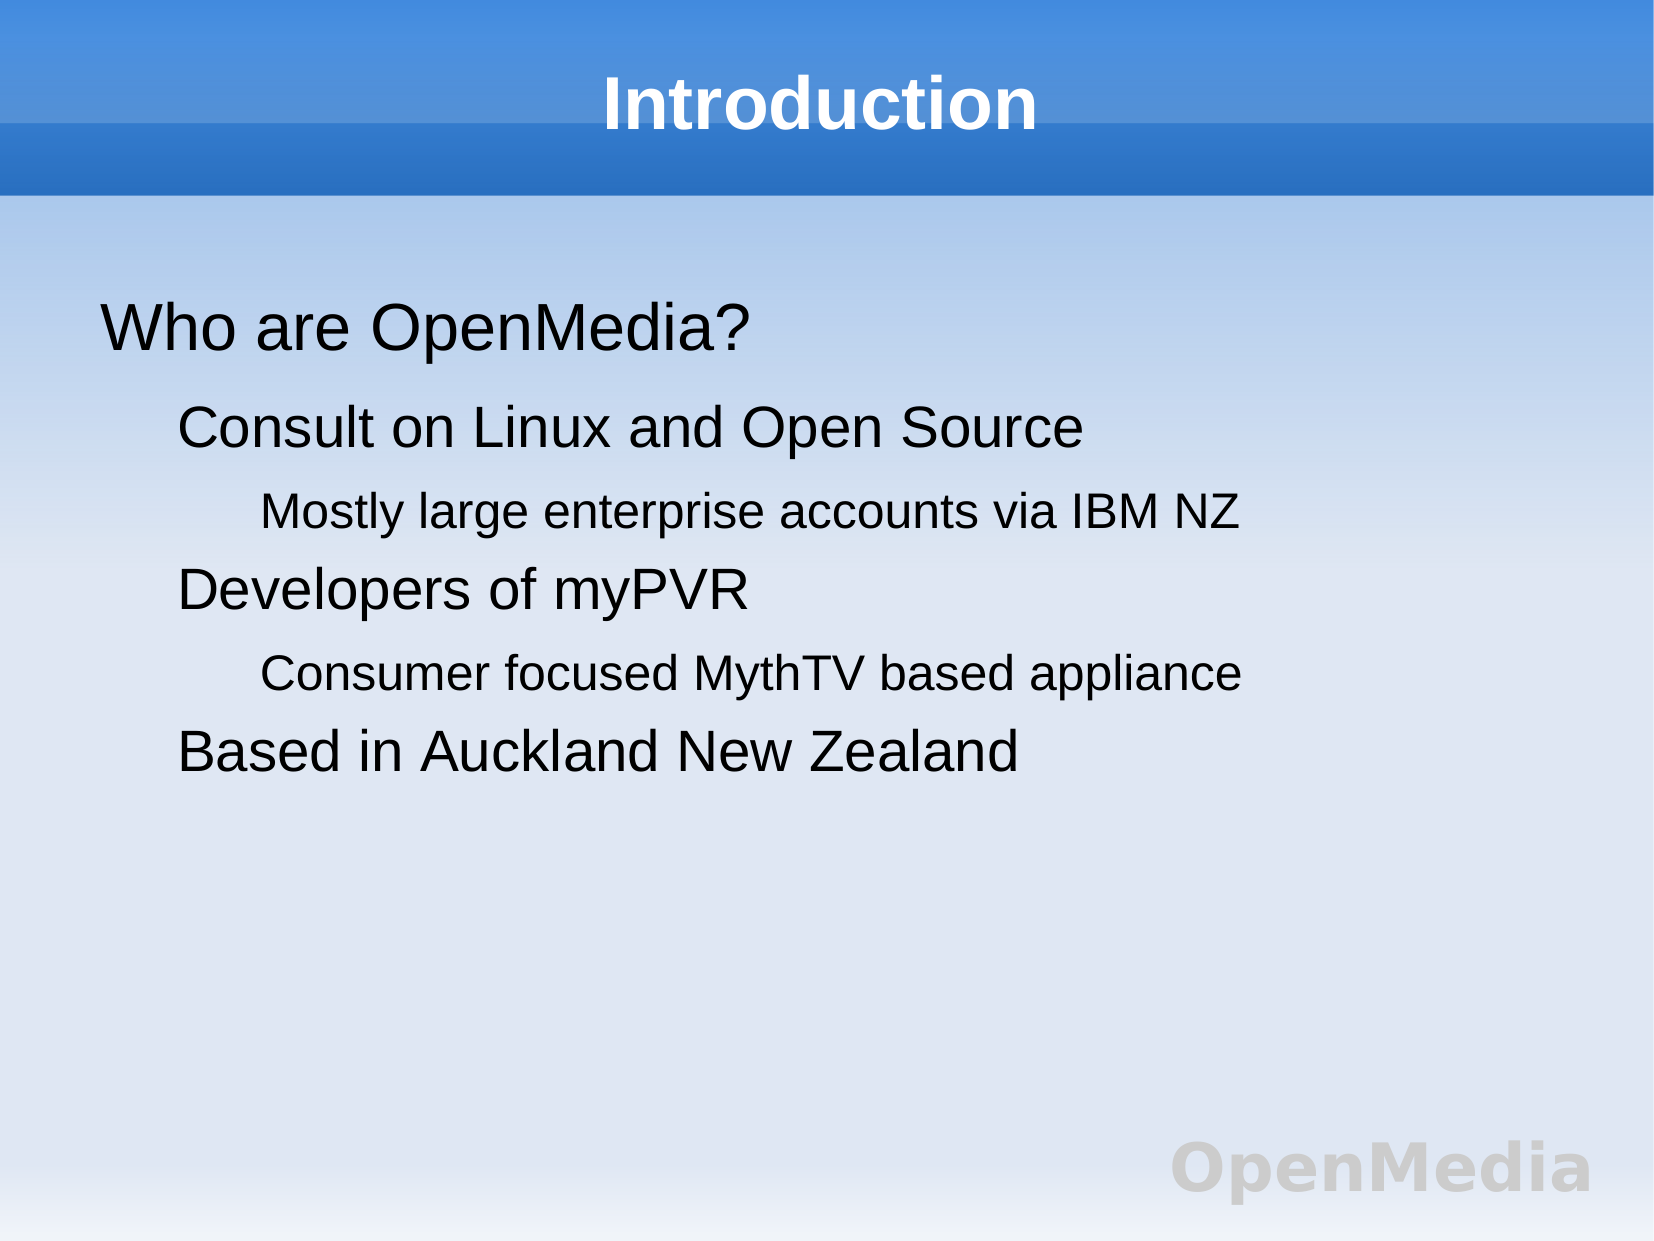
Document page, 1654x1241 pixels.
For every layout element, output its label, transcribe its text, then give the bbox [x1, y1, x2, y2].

title Introduction [76, 0, 1565, 208]
list Who are OpenMedia? Consult on Linux and Open Source Mostly large enterprise accounts via IBM NZ Developers of myPVR Consumer focused MythTV based appliance Based in Auckland New Zealand [82, 290, 1571, 1109]
picture [0, 0, 1654, 1241]
